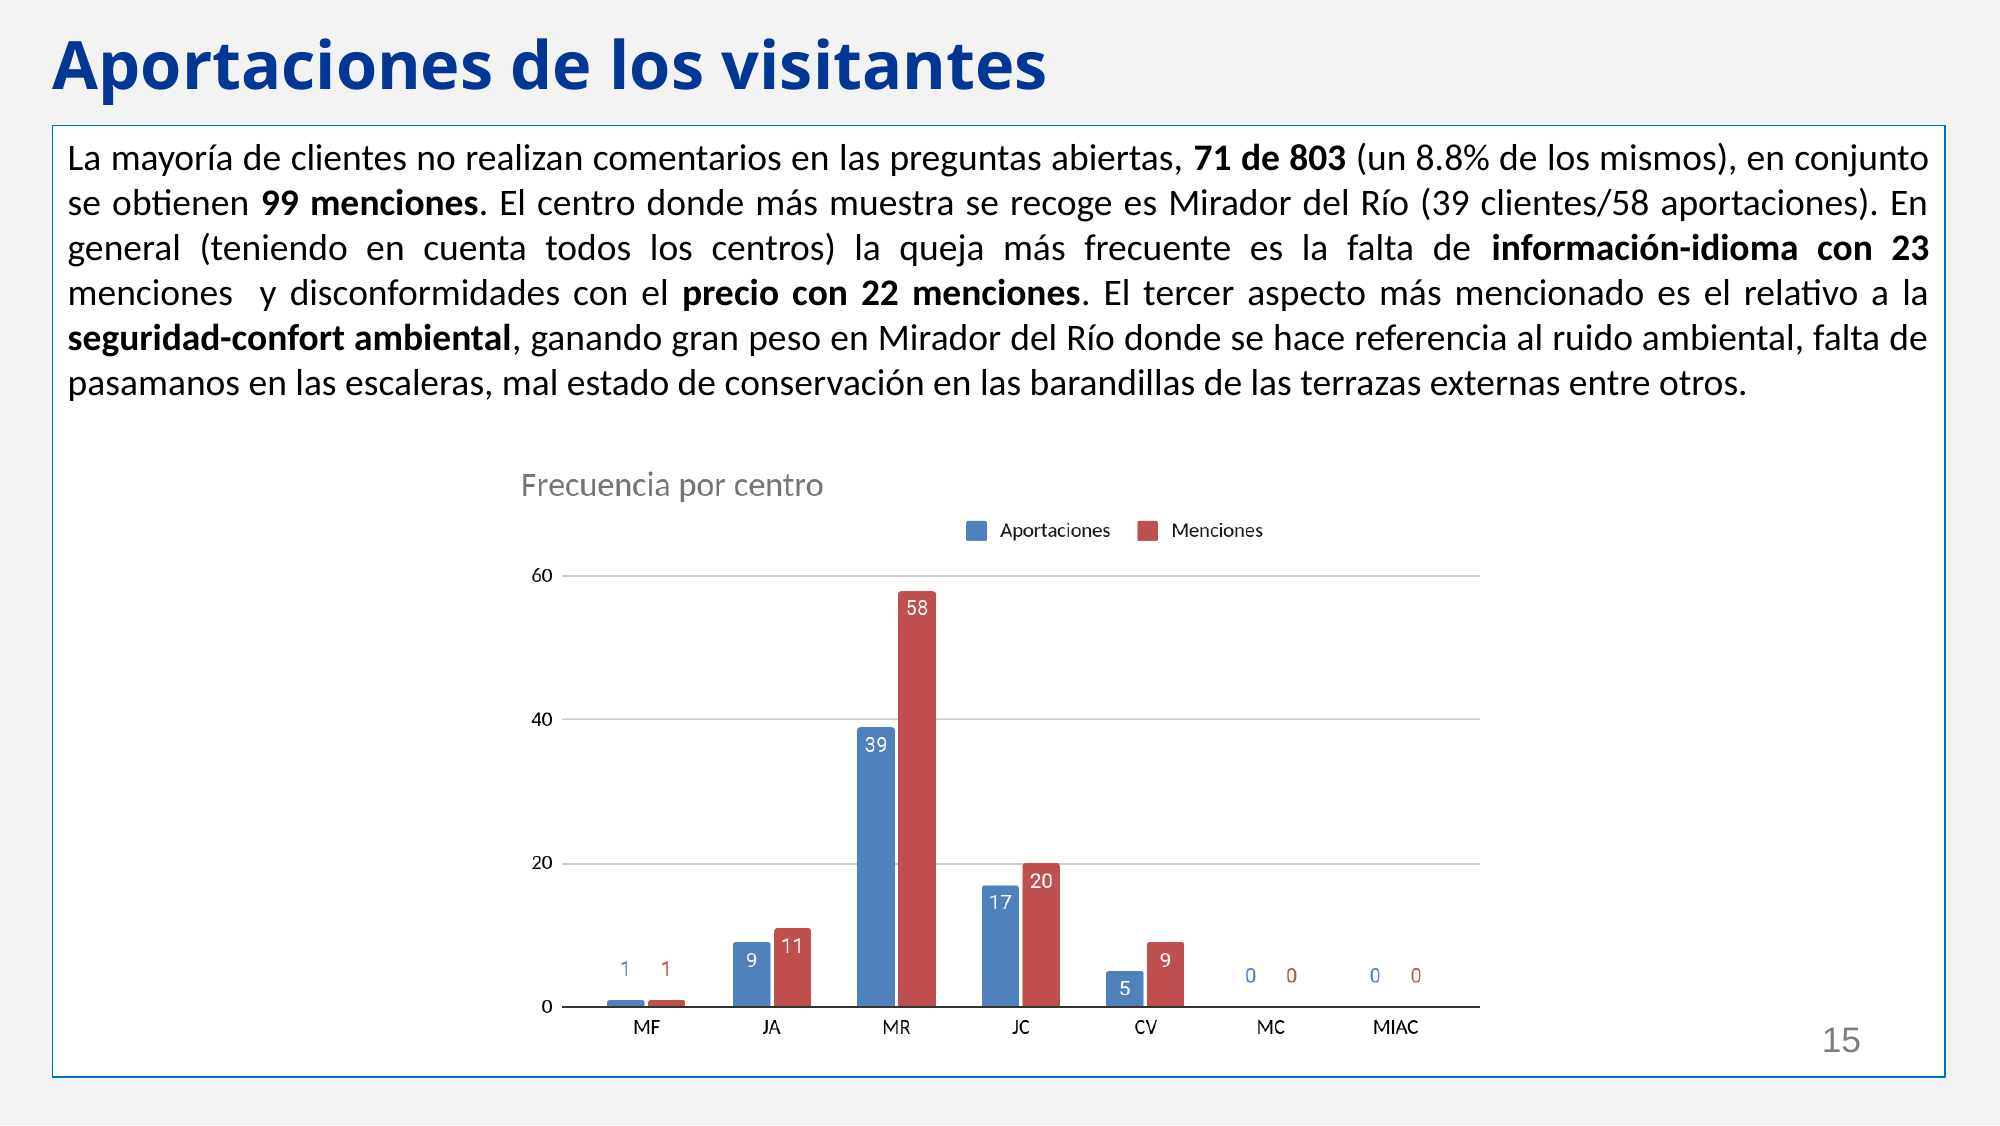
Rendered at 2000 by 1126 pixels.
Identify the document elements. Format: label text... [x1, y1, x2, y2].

text_box Aportaciones de los visitantes [52, 0, 1945, 125]
text_box La mayoría de clientes no realizan comentarios en las preguntas abiertas, 71 de 803 (un 8.8% de los mismos), en conjunto se obtienen 99 menciones. El centro donde más muestra se recoge es Mirador del Río (39 clientes/58 aportaciones). En general (teniendo en cuenta todos los centros) la queja más frecuente es la falta de información-idioma con 23 menciones y disconformidades con el precio con 22 menciones. El tercer aspecto más mencionado es el relativo a la seguridad-confort ambiental, ganando gran peso en Mirador del Río donde se hace referencia al ruido ambiental, falta de pasamanos en las escaleras, mal estado de conservación en las barandillas de las terrazas externas entre otros. [52, 125, 1945, 1078]
picture [489, 437, 1511, 1069]
slide_number <number> [1511, 1008, 1880, 1069]
